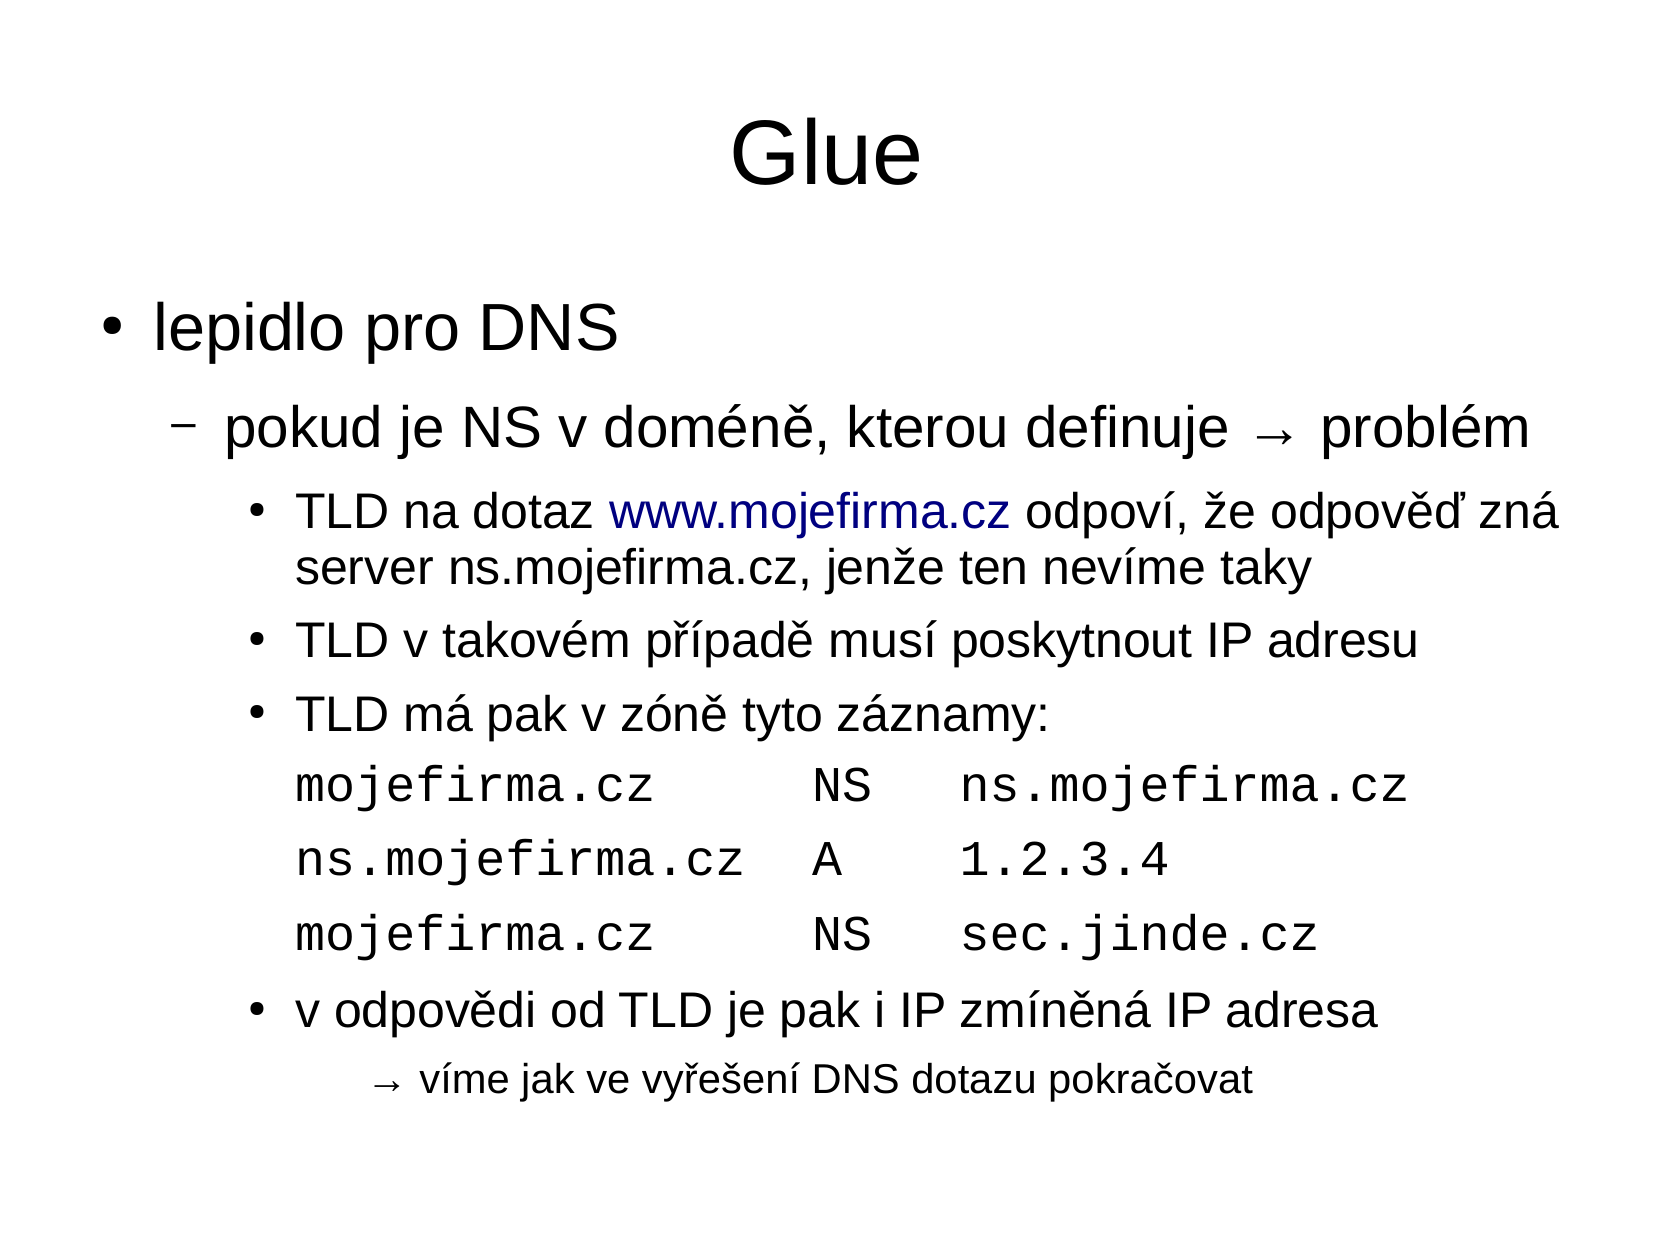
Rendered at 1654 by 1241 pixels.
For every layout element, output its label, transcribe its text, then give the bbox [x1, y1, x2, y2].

title Glue [82, 49, 1571, 257]
list lepidlo pro DNS pokud je NS v doméně, kterou definuje → problém TLD na dotaz www.mojefirma.cz odpoví, že odpověď zná server ns.mojefirma.cz, jenže ten nevíme taky TLD v takovém případě musí poskytnout IP adresu TLD má pak v zóně tyto záznamy: mojefirma.cz NS ns.mojefirma.cz ns.mojefirma.cz A 1.2.3.4 mojefirma.cz NS sec.jinde.cz v odpovědi od TLD je pak i IP zmíněná IP adresa → víme jak ve vyřešení DNS dotazu pokračovat [82, 290, 1571, 1103]
